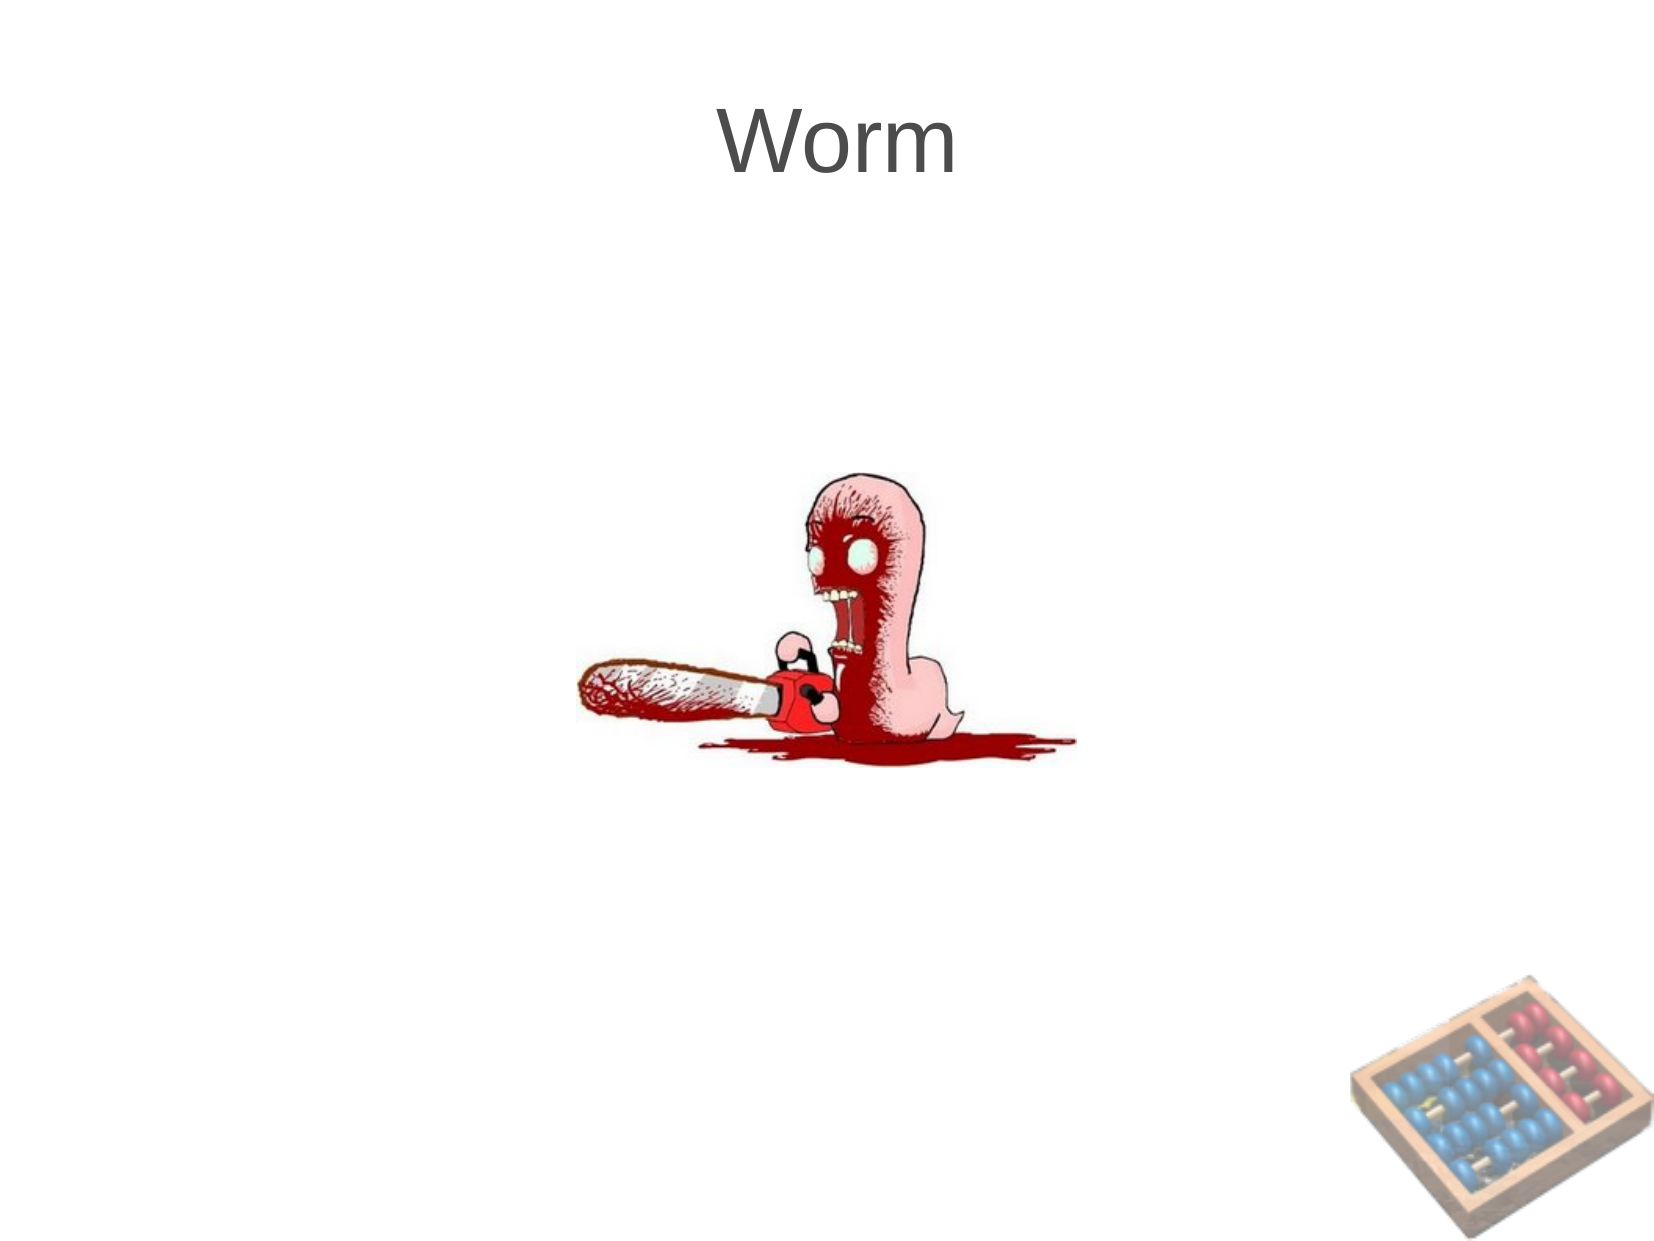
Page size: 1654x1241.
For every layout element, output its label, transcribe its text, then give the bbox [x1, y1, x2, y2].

title Worm [75, 37, 1601, 245]
picture [576, 472, 1077, 768]
